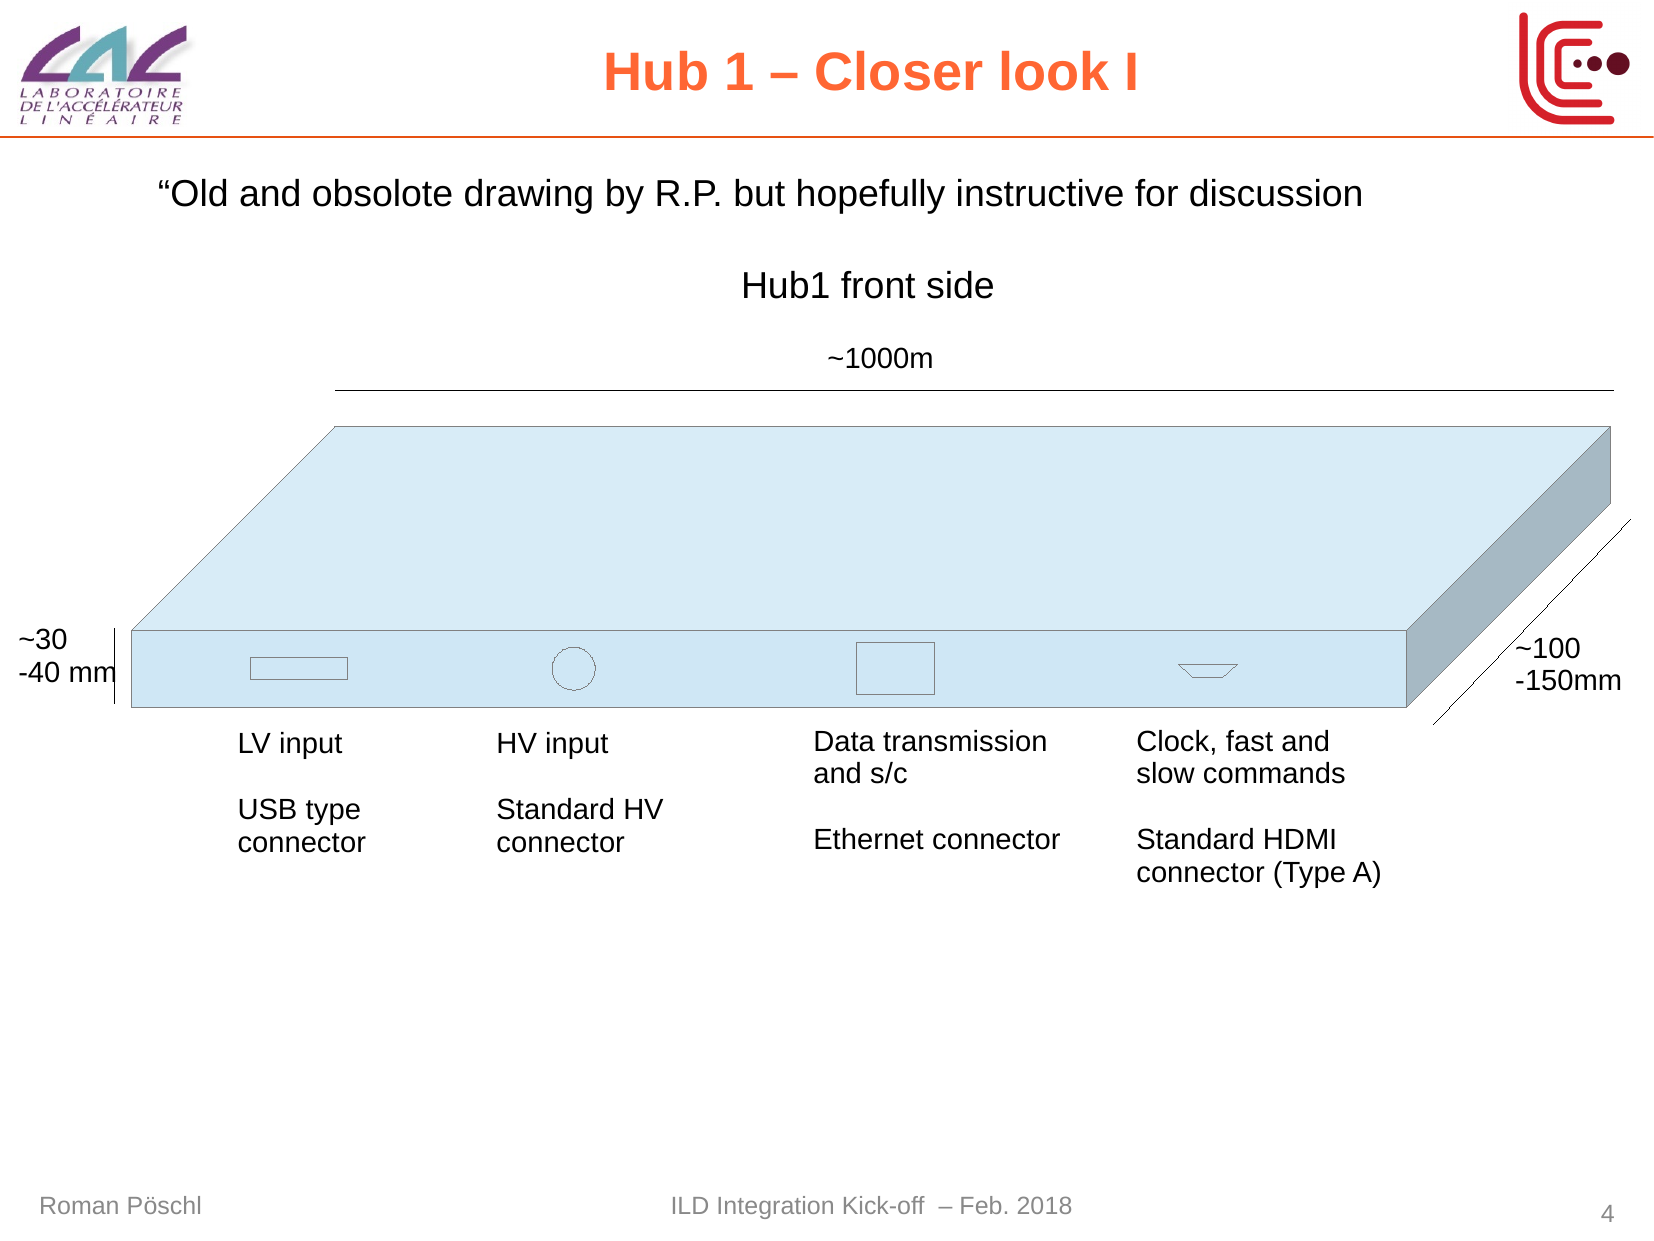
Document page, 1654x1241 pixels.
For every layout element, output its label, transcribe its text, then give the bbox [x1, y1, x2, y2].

text_box HV input Standard HV connector [481, 719, 721, 866]
text_box “Old and obsolote drawing by R.P. but hopefully instructive for discussion [143, 165, 1397, 223]
text_box LV input USB type connector [222, 719, 405, 866]
text_box Hub1 front side [726, 257, 1011, 315]
text_box [131, 426, 1611, 708]
text_box ~100 -150mm [1500, 624, 1654, 717]
picture [17, 22, 199, 127]
picture [1508, 2, 1641, 135]
text_box ~30 -40 mm [3, 615, 133, 697]
title Hub 1 – Closer look I [128, 29, 1617, 113]
text_box Clock, fast and slow commands Standard HDMI connector (Type A) [1121, 717, 1411, 897]
text_box Data transmission and s/c Ethernet connector [798, 717, 1081, 929]
text_box ~1000m [812, 334, 1080, 427]
